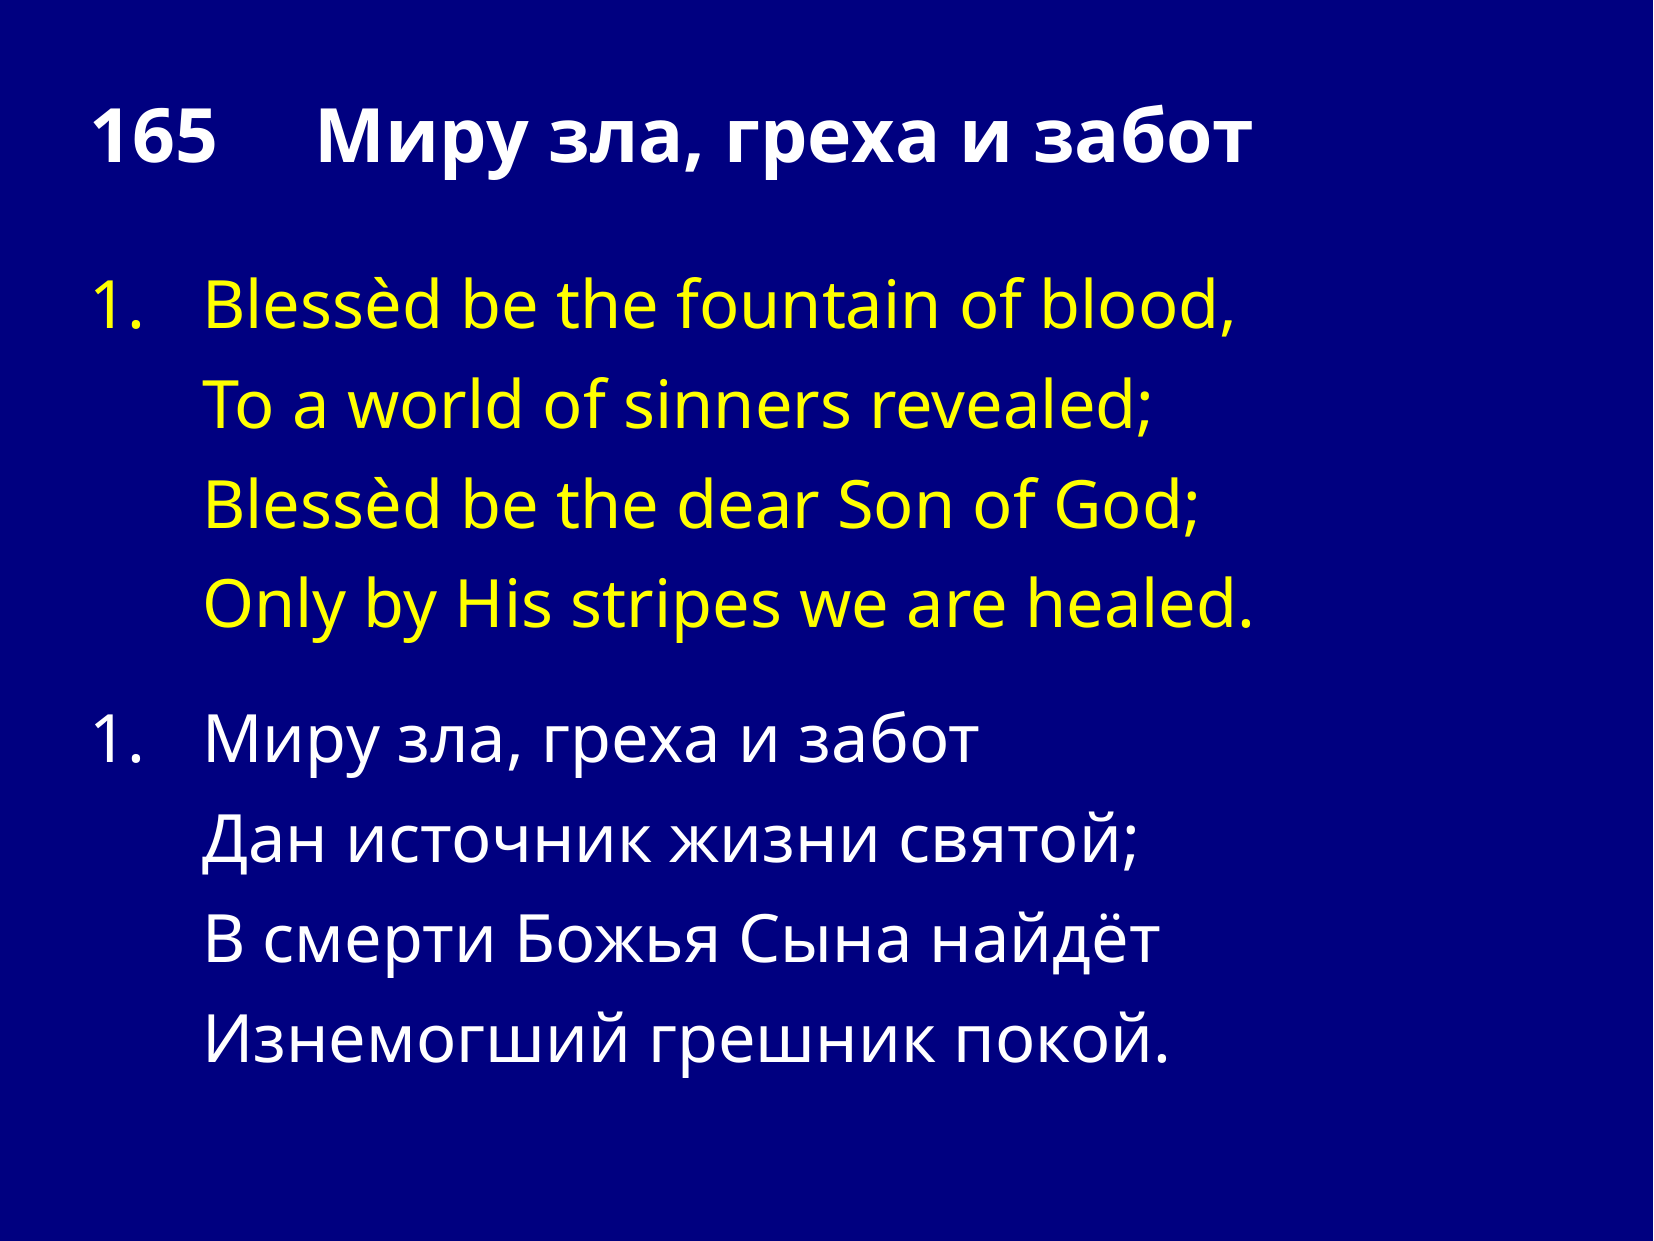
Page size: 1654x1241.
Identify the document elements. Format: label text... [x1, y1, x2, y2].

text_box 165 Миру зла, греха и забот [75, 75, 1576, 188]
text_box 1. Blessèd be the fountain of blood, To a world of sinners revealed; Blessèd be the dear Son of God; Only by His stripes we are healed. [75, 188, 1576, 638]
text_box 1. Миру зла, греха и забот Дан источник жизни святой; В смерти Божья Сына найдёт Изнемогший грешник покой. [75, 675, 1576, 1163]
